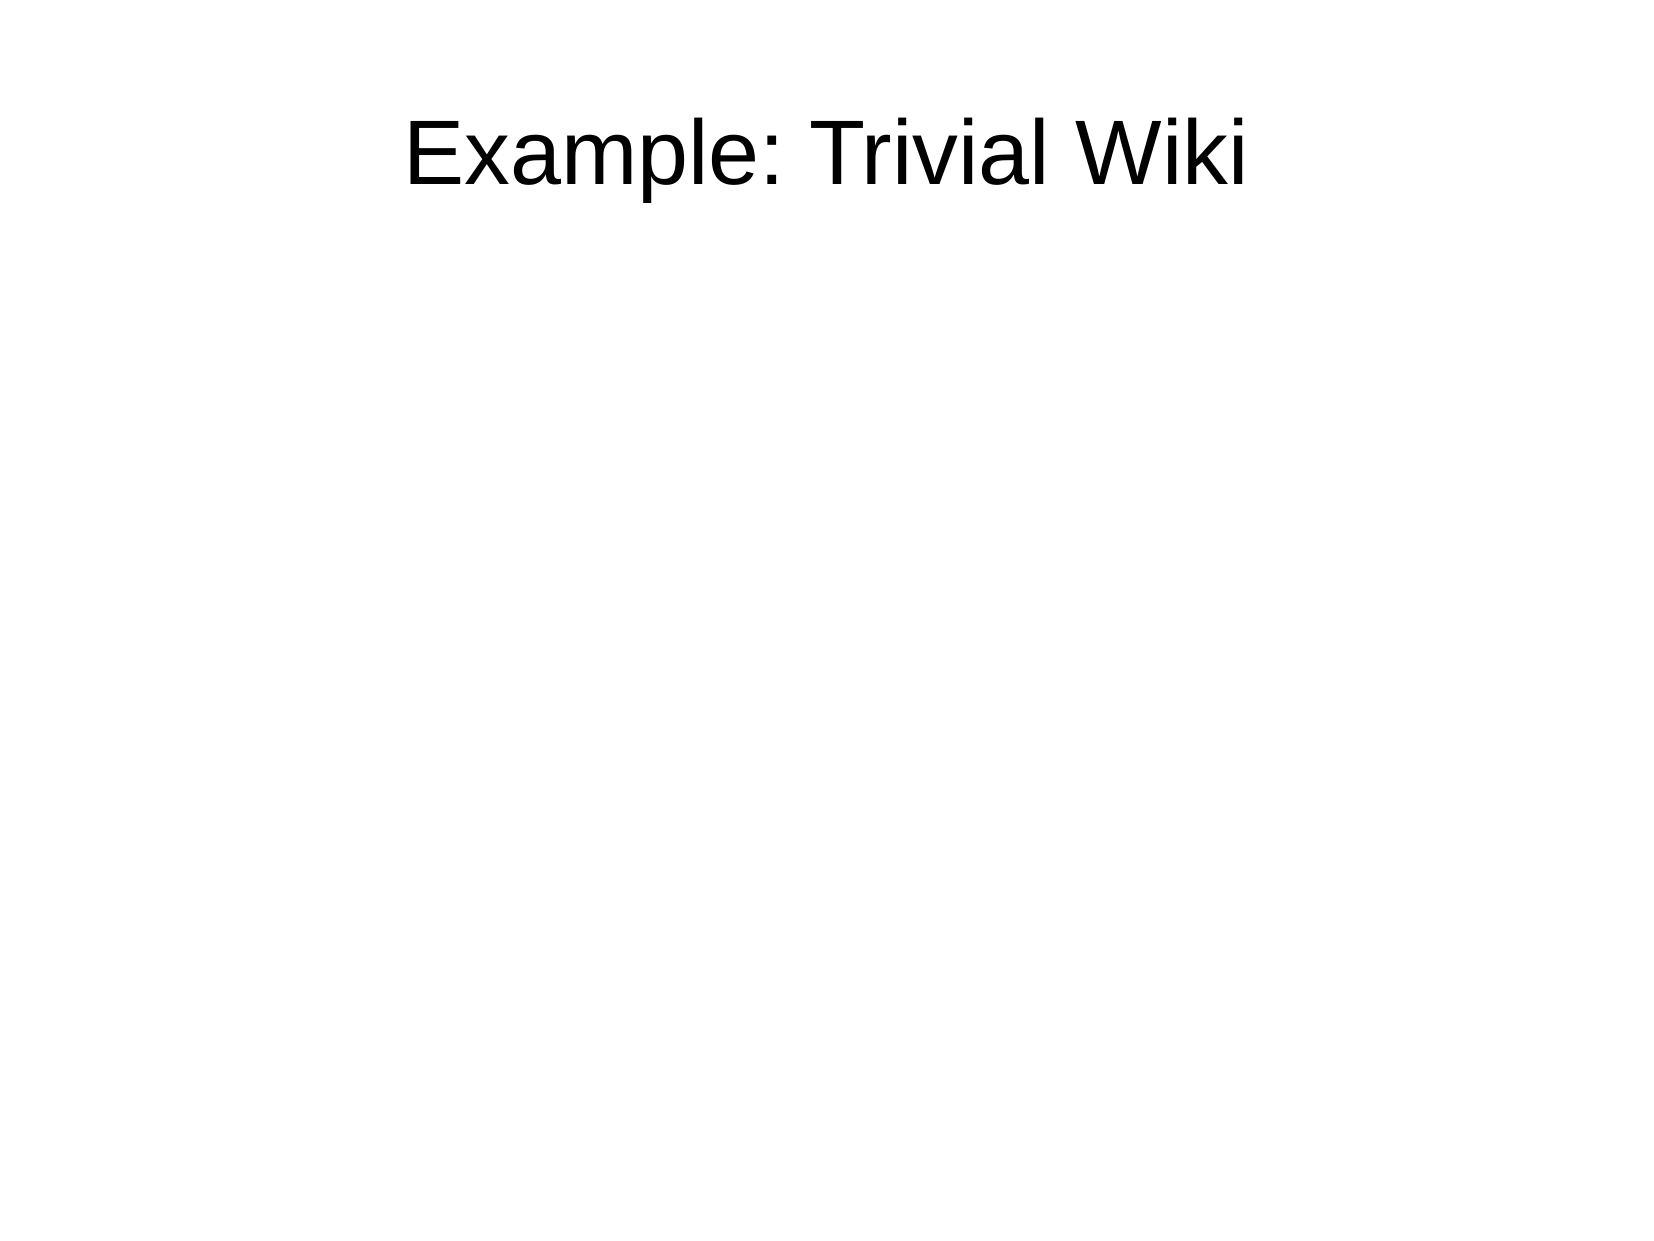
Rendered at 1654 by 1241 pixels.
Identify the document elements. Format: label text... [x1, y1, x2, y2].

title Example: Trivial Wiki [82, 49, 1571, 257]
